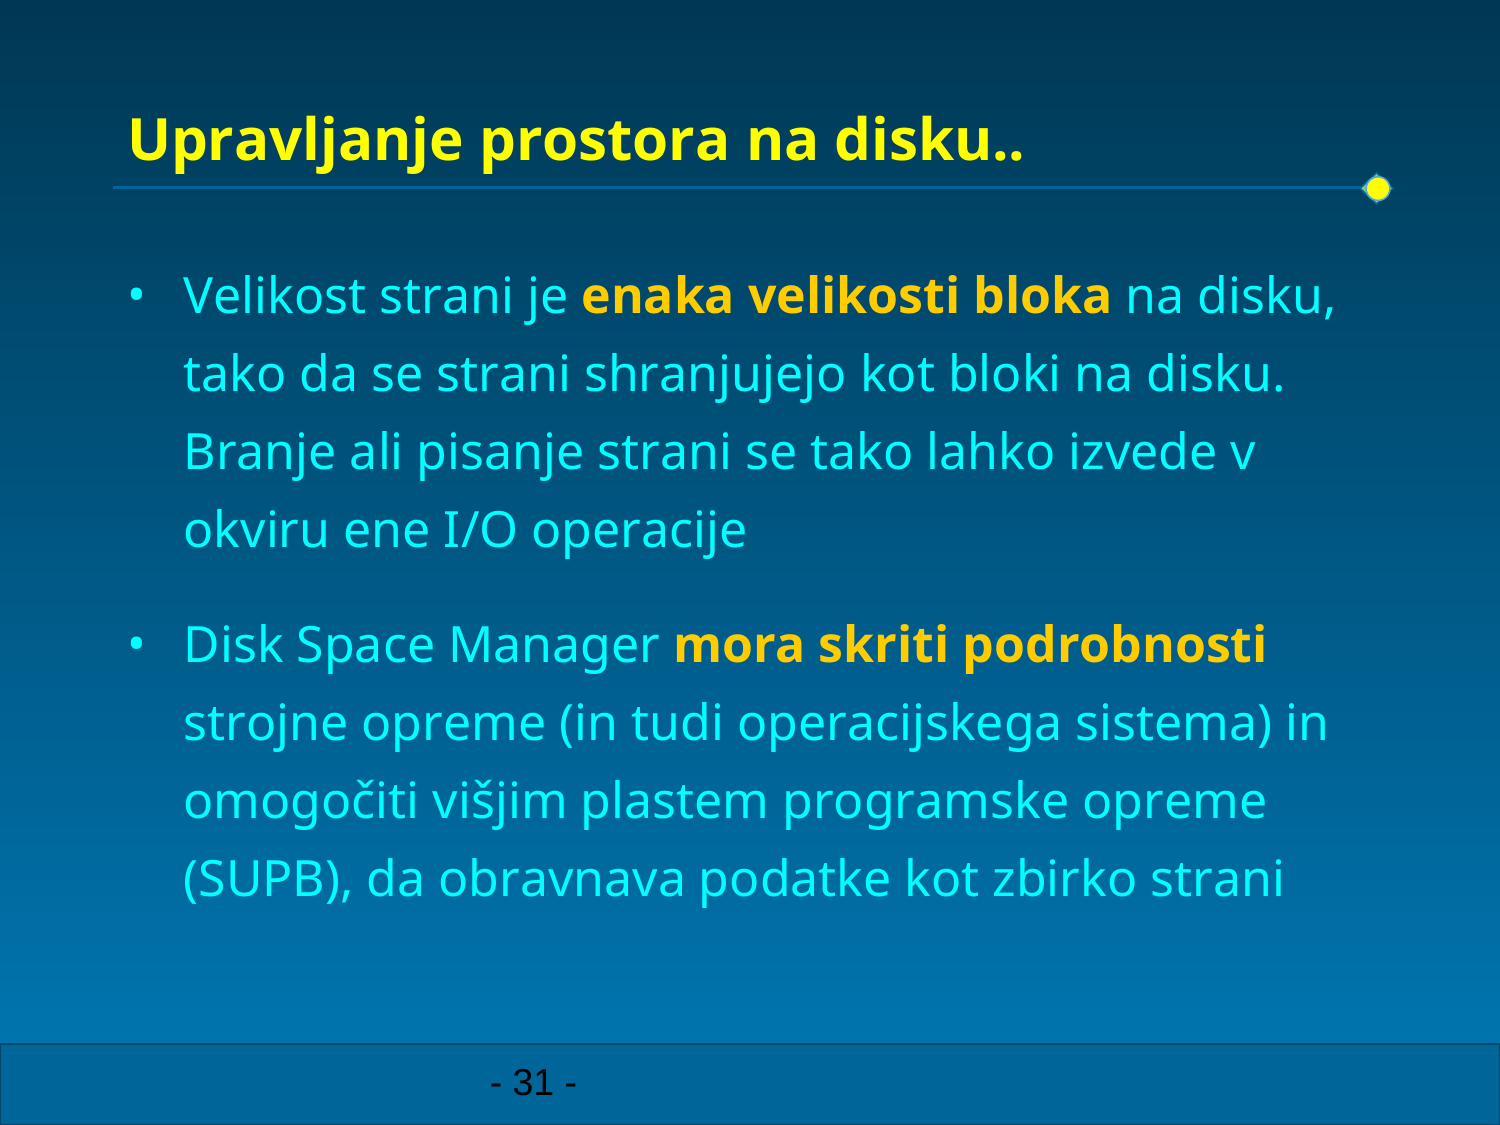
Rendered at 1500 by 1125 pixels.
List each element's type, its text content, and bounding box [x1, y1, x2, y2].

title Upravljanje prostora na disku.. [112, 94, 1388, 181]
list Velikost strani je enaka velikosti bloka na disku, tako da se strani shranjujejo kot bloki na disku. Branje ali pisanje strani se tako lahko izvede v okviru ene I/O operacije Disk Space Manager mora skriti podrobnosti strojne opreme (in tudi operacijskega sistema) in omogočiti višjim plastem programske opreme (SUPB), da obravnava podatke kot zbirko strani [112, 237, 1388, 963]
